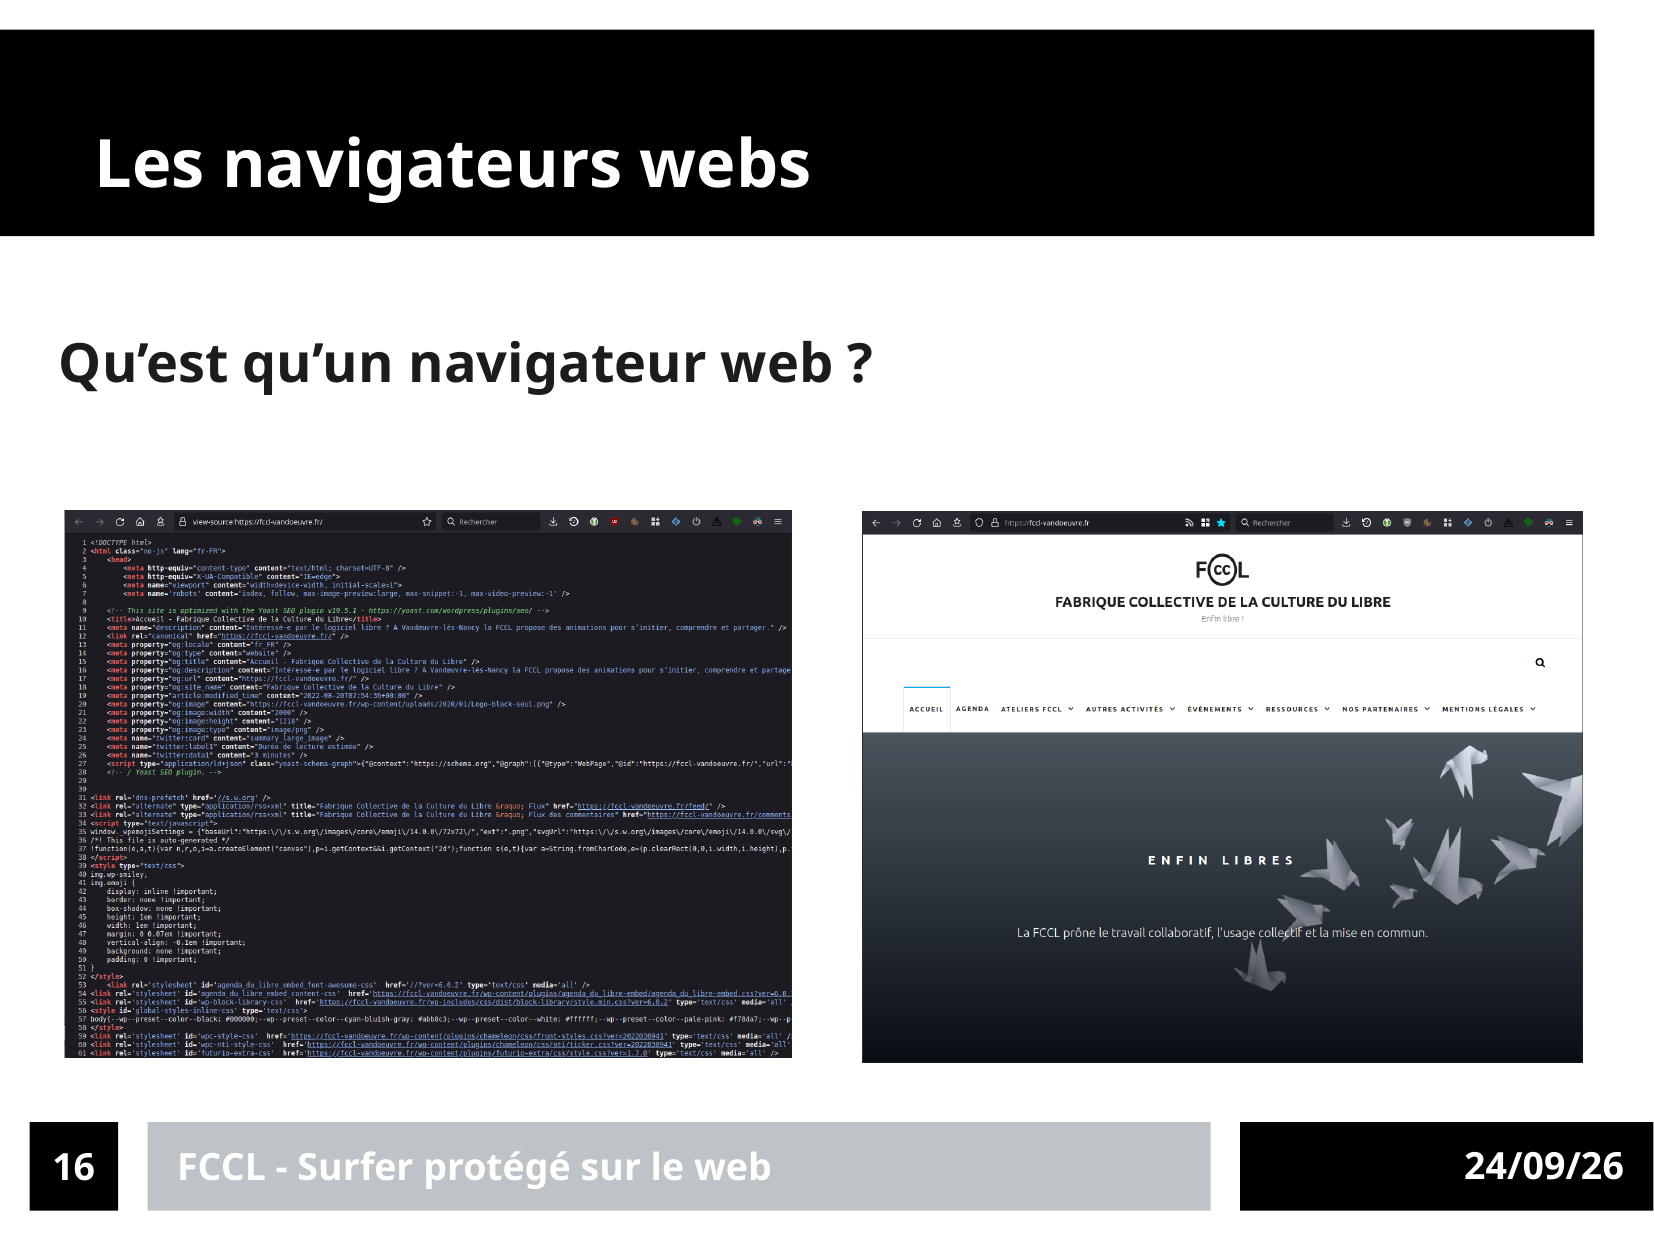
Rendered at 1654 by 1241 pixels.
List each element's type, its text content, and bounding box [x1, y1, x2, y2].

list Qu’est qu’un navigateur web ? [59, 324, 1565, 1093]
picture [862, 511, 1583, 1063]
title Les navigateurs webs [59, 59, 1595, 207]
picture [64, 510, 792, 1058]
